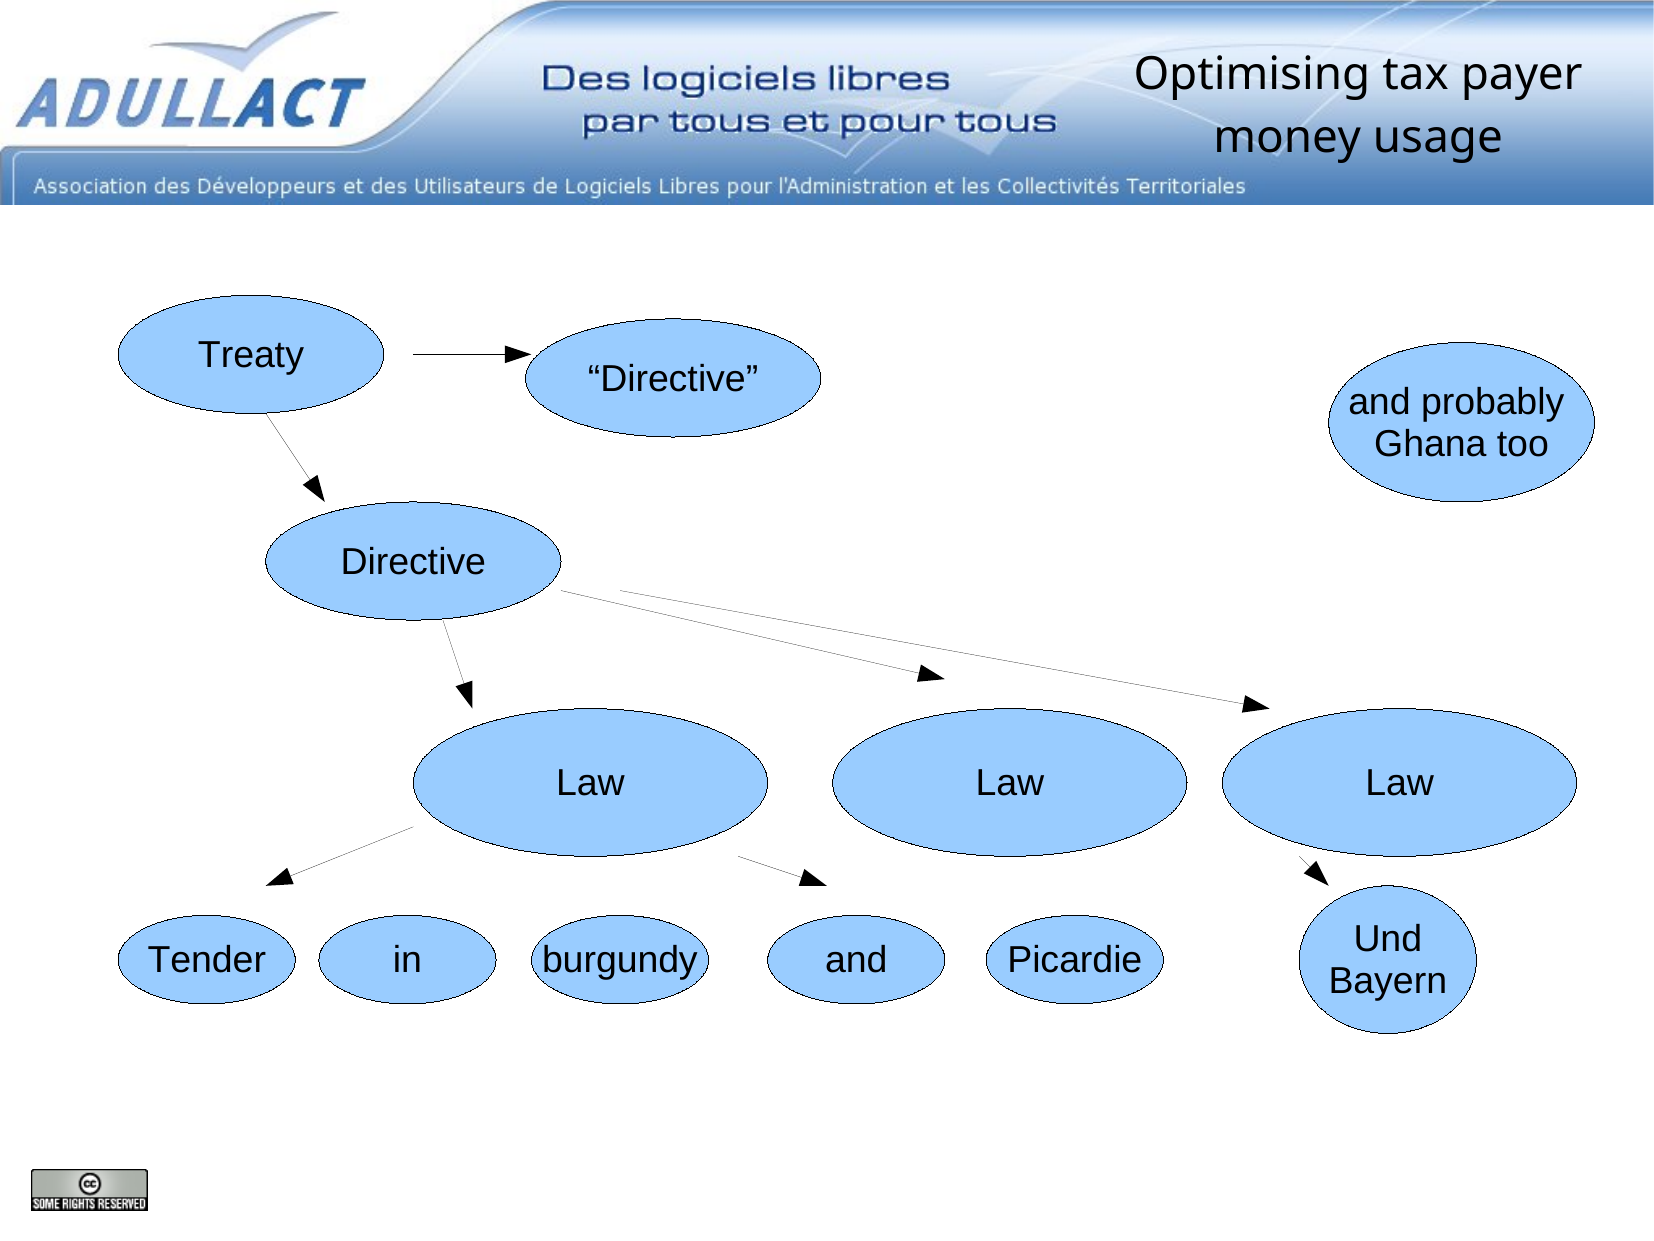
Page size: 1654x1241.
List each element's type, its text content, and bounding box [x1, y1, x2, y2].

text_box and probably Ghana too [1328, 342, 1595, 502]
text_box in [318, 915, 497, 1004]
text_box Tender [118, 915, 296, 1004]
picture [0, 0, 1654, 205]
text_box and [767, 915, 945, 1004]
text_box Law [1222, 708, 1577, 857]
text_box Directive [265, 501, 562, 621]
text_box Treaty [118, 295, 384, 414]
text_box “Directive” [525, 318, 821, 438]
text_box burgundy [531, 915, 709, 1004]
text_box Picardie [986, 915, 1164, 1004]
text_box Und Bayern [1299, 885, 1477, 1034]
title Optimising tax payer money usage [1092, 29, 1625, 178]
picture [31, 1169, 148, 1211]
text_box Law [832, 708, 1188, 857]
text_box Law [413, 708, 768, 857]
